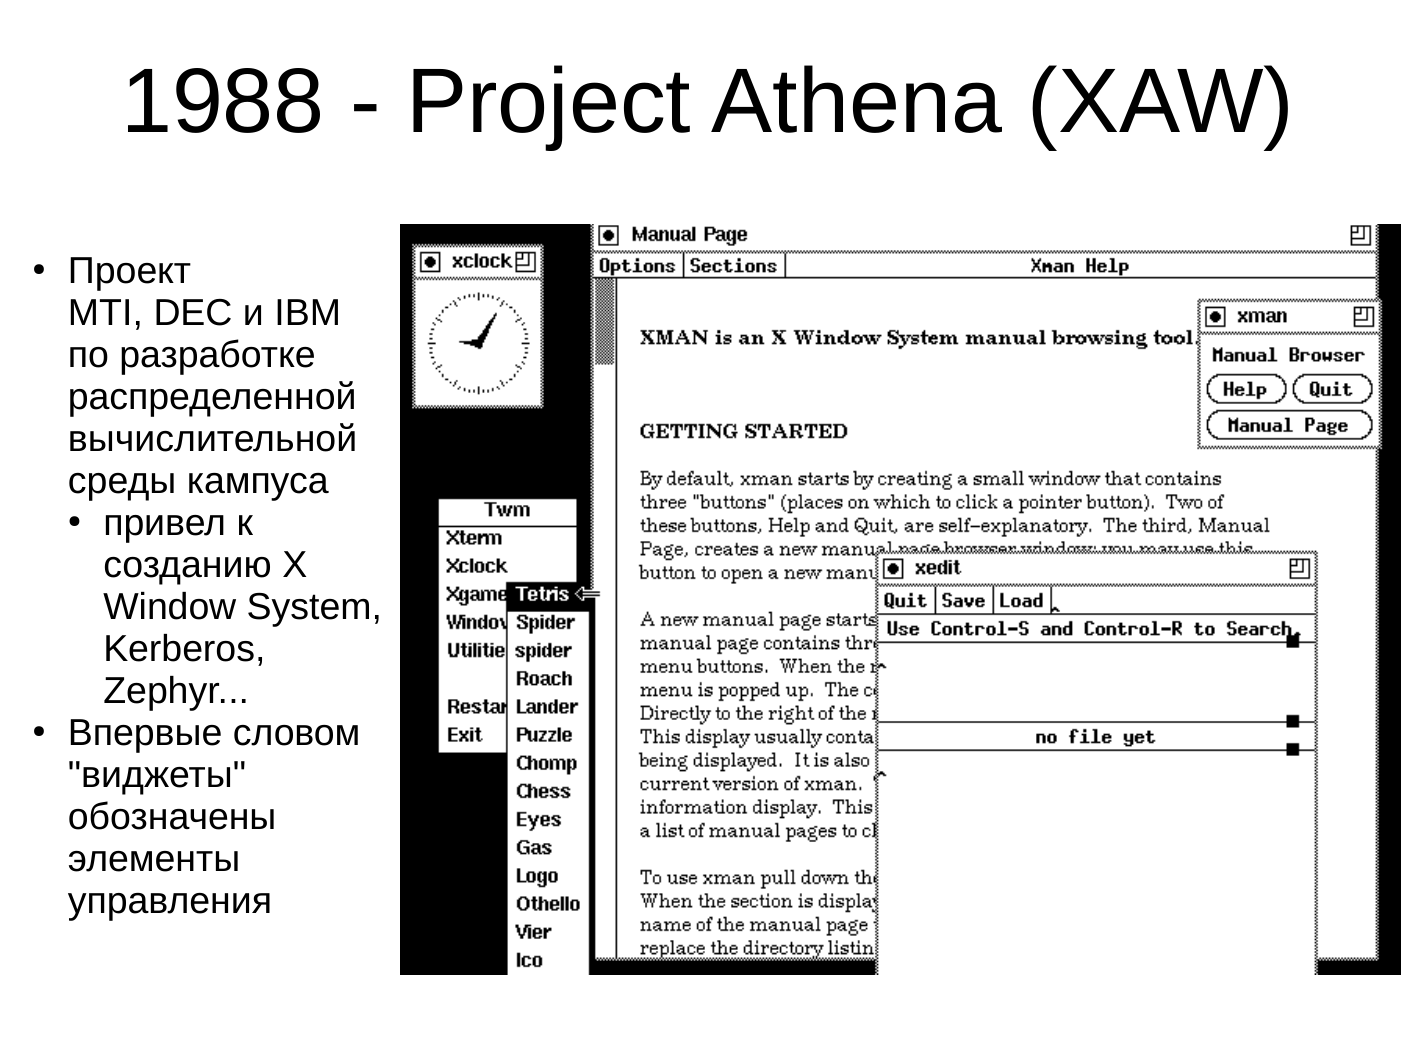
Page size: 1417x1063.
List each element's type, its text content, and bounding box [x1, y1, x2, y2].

picture [400, 224, 1401, 975]
text_box Проект MTI, DEC и IBM по разработке распределенной вычислительной среды кампуса привел к созданию X Window System, Kerberos, Zephyr... Впервые словом "виджеты" обозначены элементы управления [17, 242, 400, 923]
text_box 1988 - Project Athena (XAW) [70, 42, 1346, 213]
